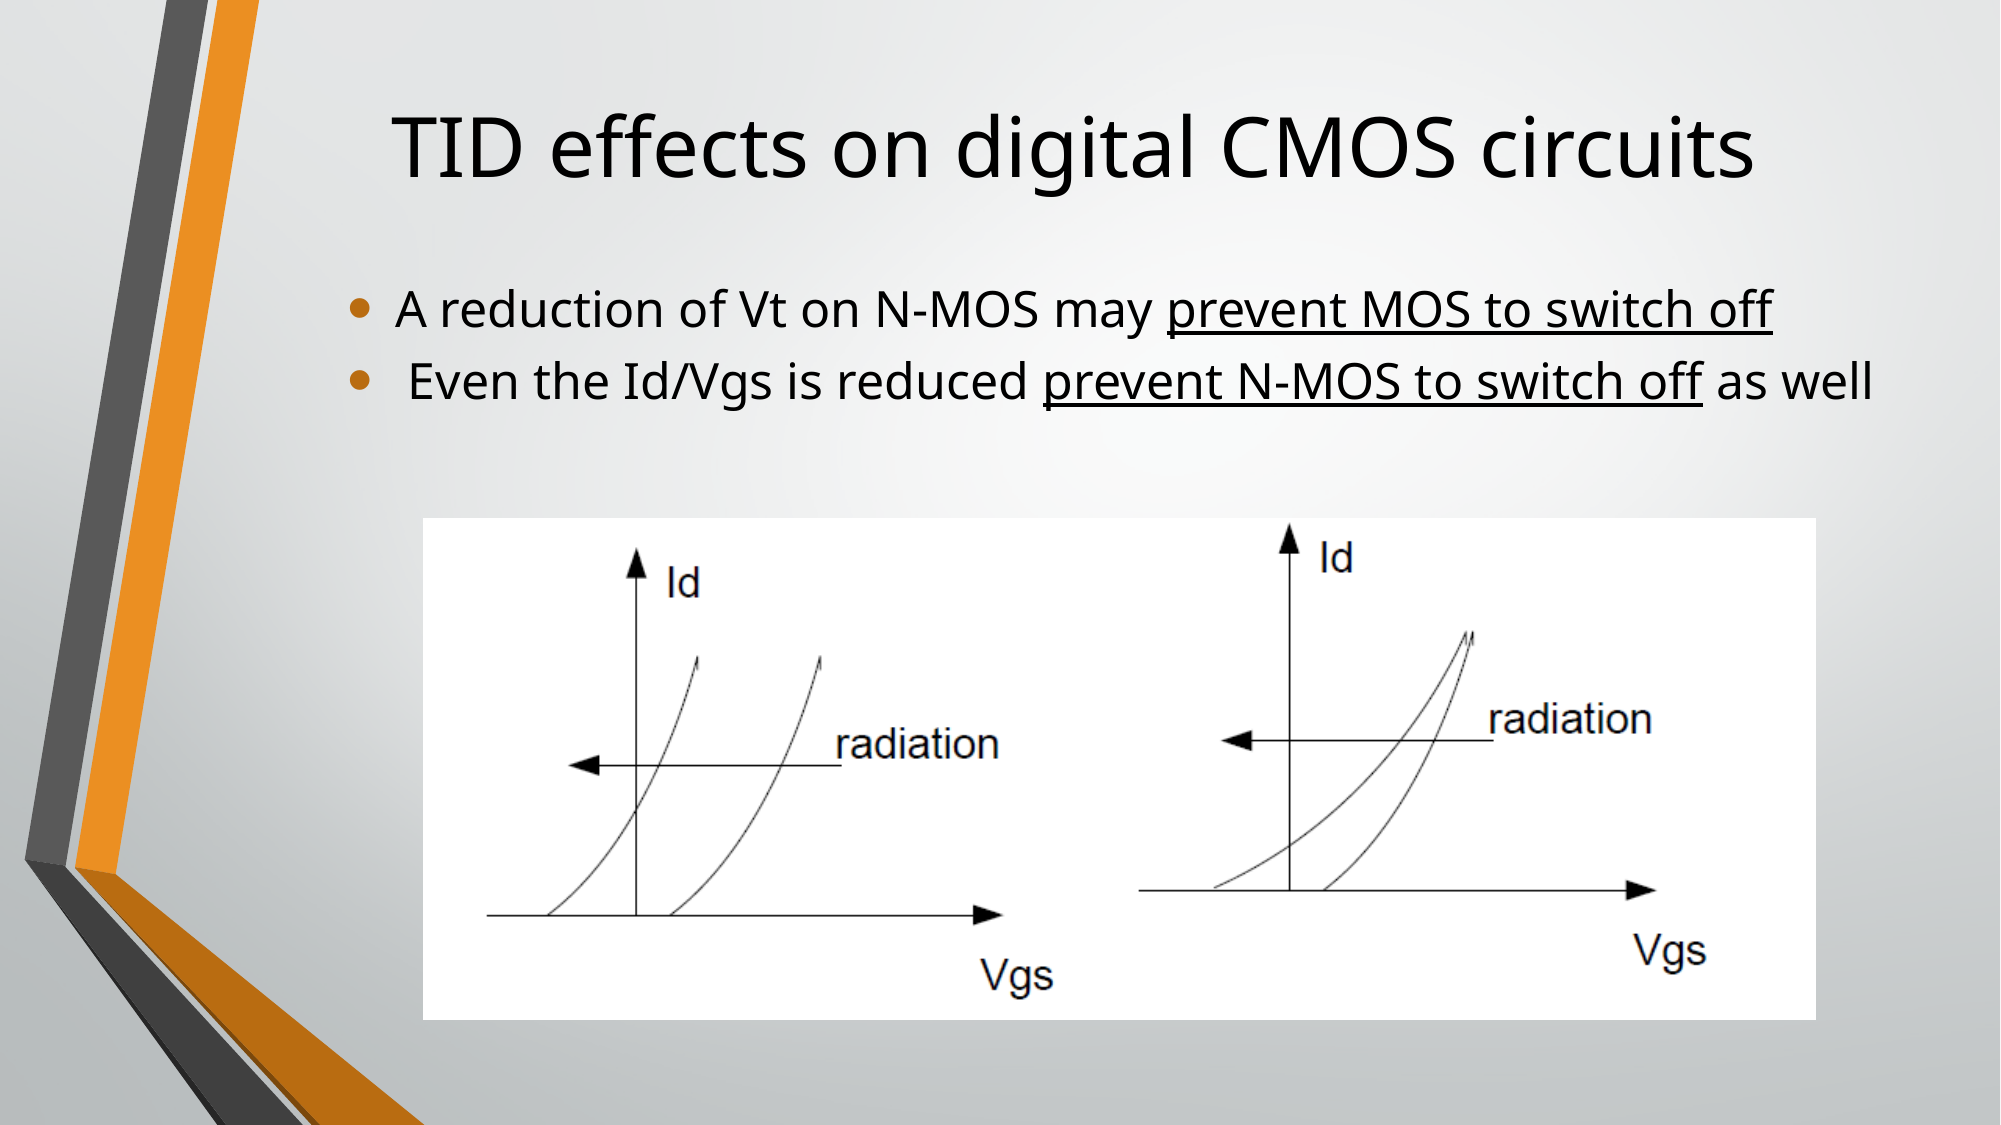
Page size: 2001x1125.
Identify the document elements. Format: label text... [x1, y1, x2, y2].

picture [423, 518, 1816, 1020]
title TID effects on digital CMOS circuits [253, 0, 1897, 288]
list A reduction of Vt on N-MOS may prevent MOS to switch off Even the Id/Vgs is reduced prevent N-MOS to switch off as well [333, 192, 1943, 494]
